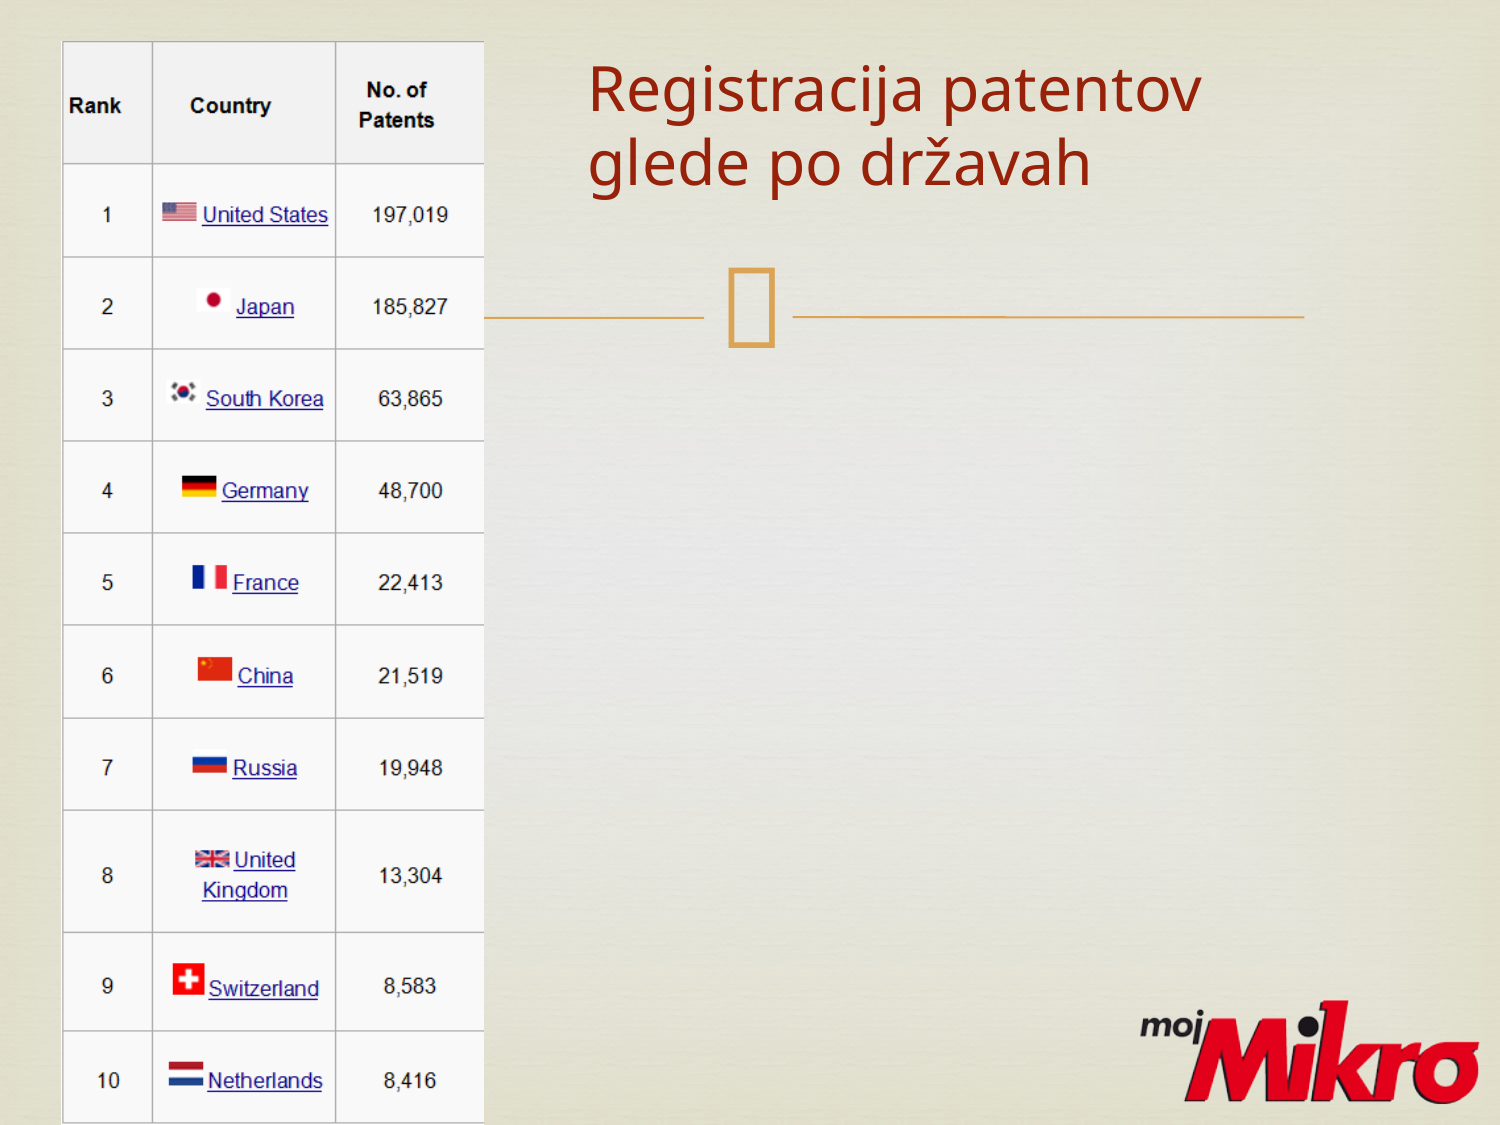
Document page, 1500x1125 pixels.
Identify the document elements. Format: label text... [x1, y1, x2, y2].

text_box Registracija patentov glede po državah [572, 41, 1388, 206]
picture [61, 41, 484, 1125]
picture [1139, 999, 1481, 1107]
